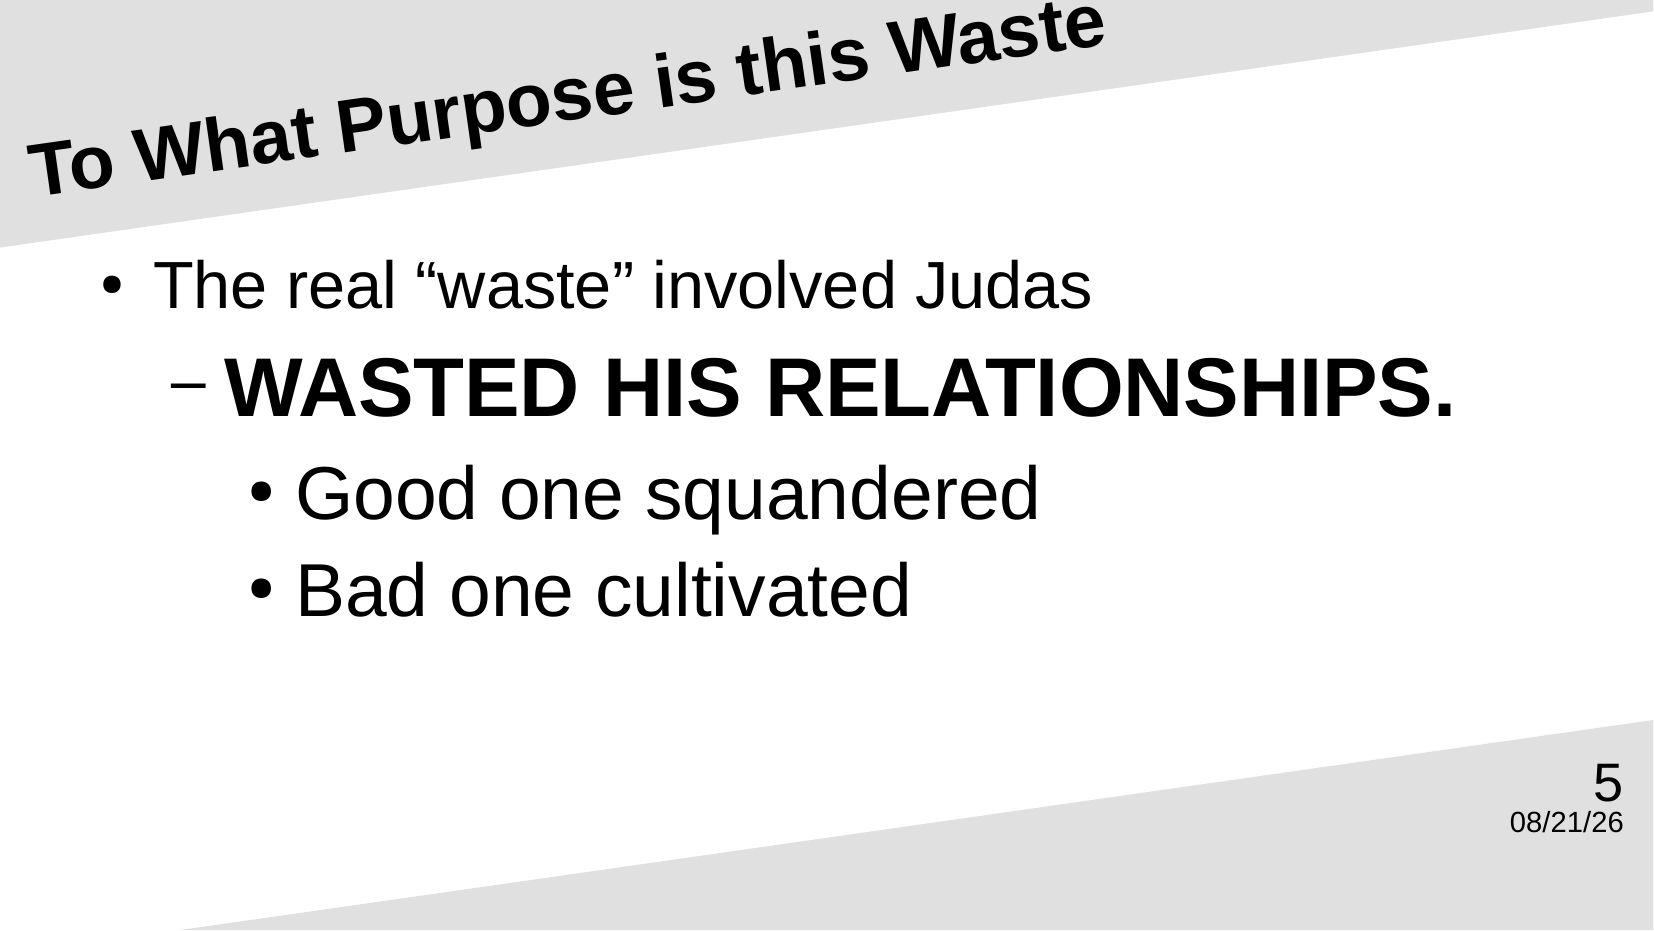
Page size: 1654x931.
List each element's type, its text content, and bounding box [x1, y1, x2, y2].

title To What Purpose is this Waste [19, 0, 1501, 239]
list The real “waste” involved Judas WASTED HIS RELATIONSHIPS. Good one squandered Bad one cultivated [82, 248, 1538, 789]
